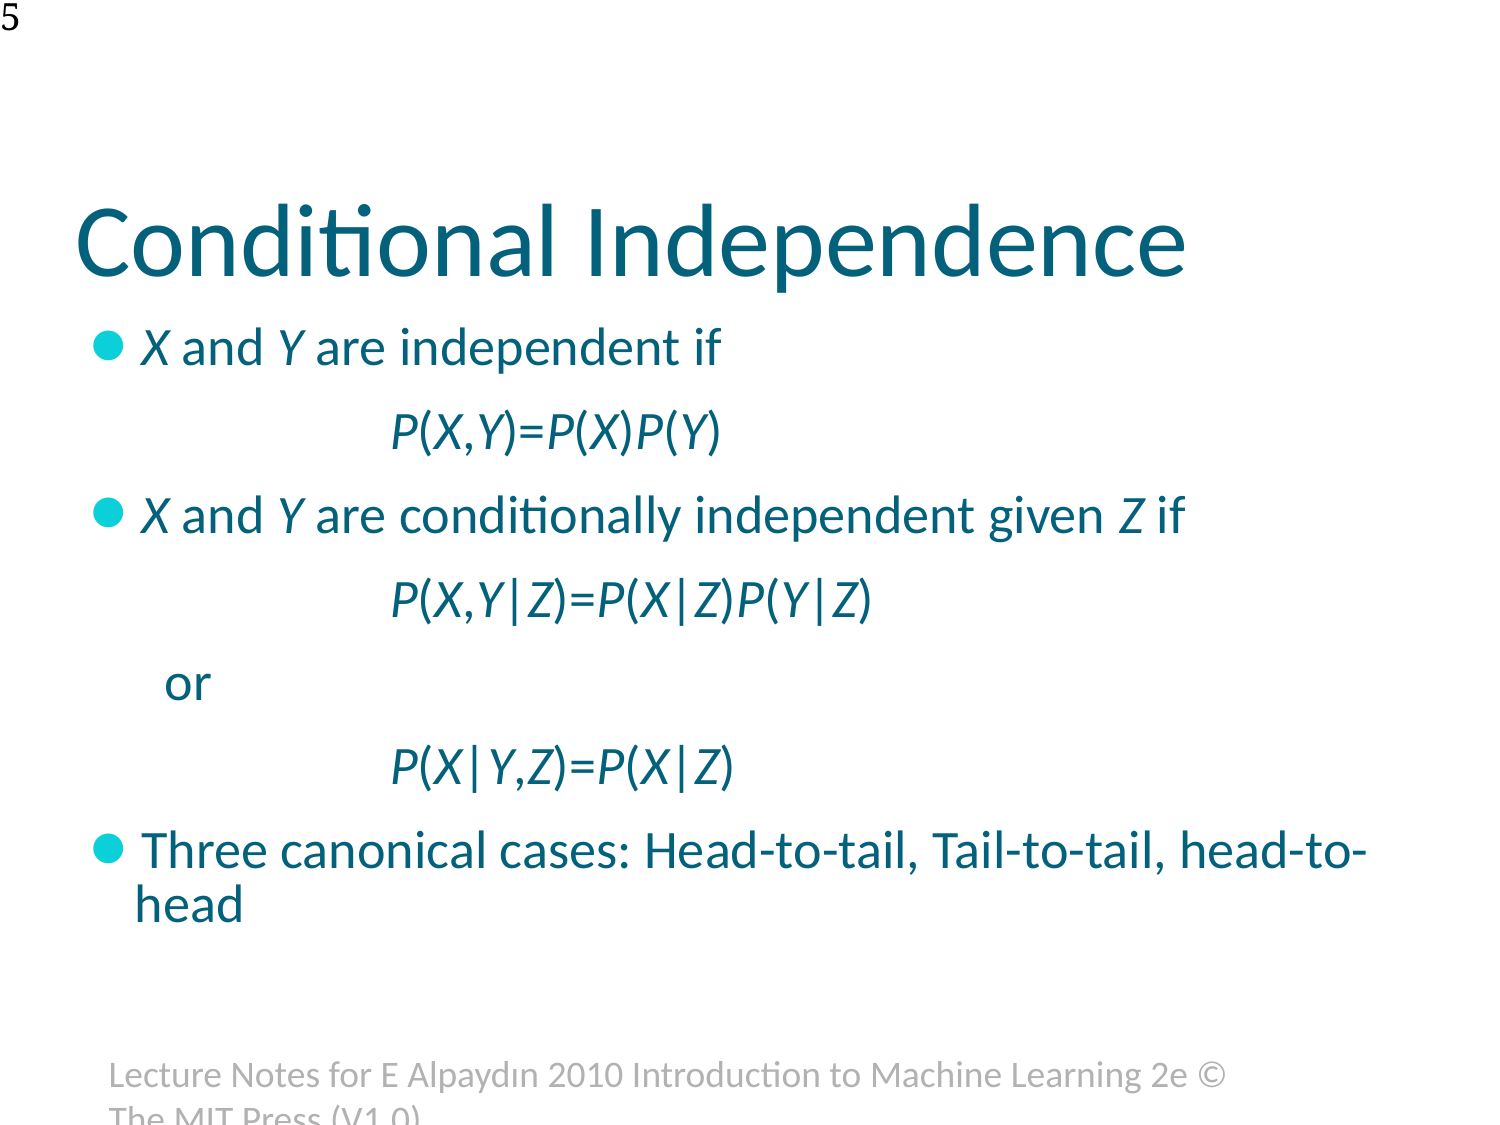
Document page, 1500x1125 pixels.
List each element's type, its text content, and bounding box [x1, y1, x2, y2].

list X and Y are independent if P(X,Y)=P(X)P(Y) X and Y are conditionally independent given Z if P(X,Y|Z)=P(X|Z)P(Y|Z) or P(X|Y,Z)=P(X|Z) Three canonical cases: Head-to-tail, Tail-to-tail, head-to-head [75, 317, 1425, 1038]
footer Lecture Notes for E Alpaydın 2010 Introduction to Machine Learning 2e © The MIT Press (V1.0) [93, 1042, 1254, 1103]
title Conditional Independence [75, 115, 1425, 303]
